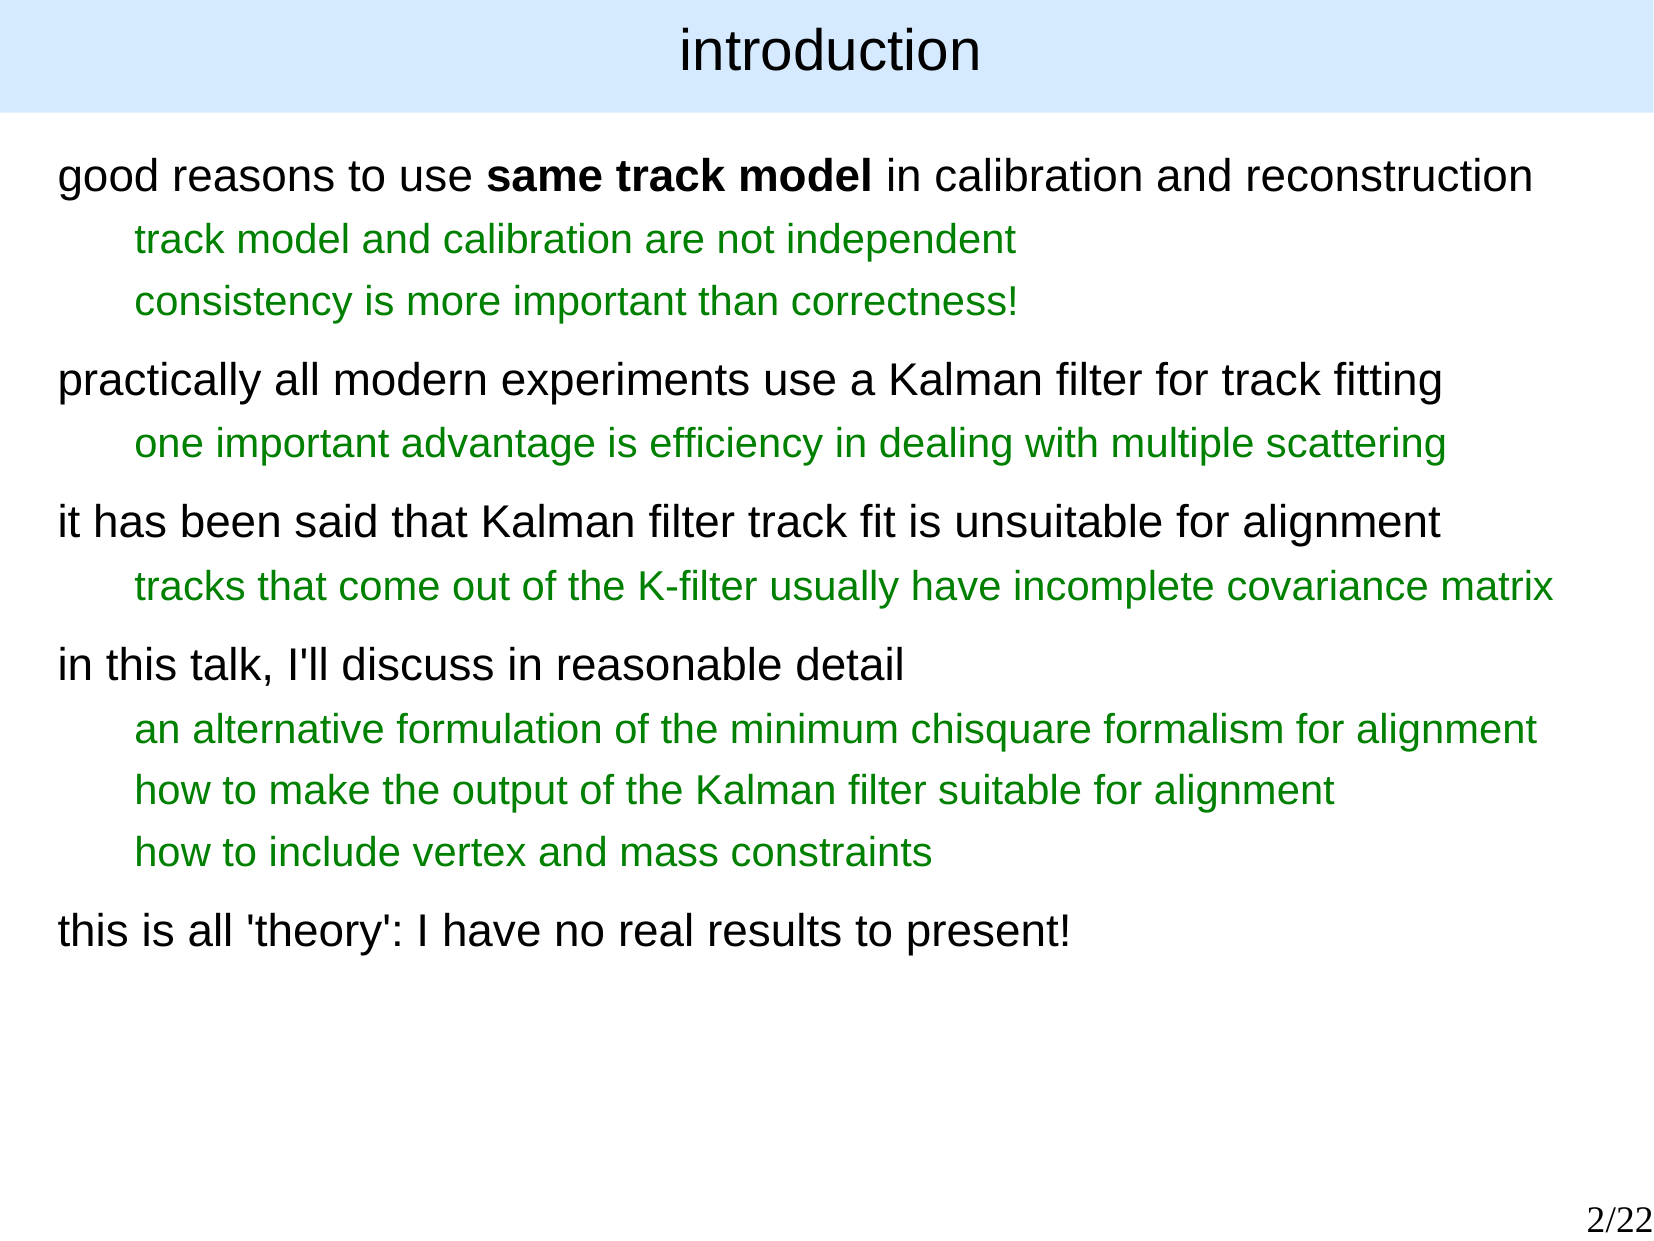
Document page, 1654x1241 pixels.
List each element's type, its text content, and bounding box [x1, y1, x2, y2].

title introduction [86, 0, 1576, 101]
list good reasons to use same track model in calibration and reconstruction track model and calibration are not independent consistency is more important than correctness! practically all modern experiments use a Kalman filter for track fitting one important advantage is efficiency in dealing with multiple scattering it has been said that Kalman filter track fit is unsuitable for alignment tracks that come out of the K-filter usually have incomplete covariance matrix in this talk, I'll discuss in reasonable detail an alternative formulation of the minimum chisquare formalism for alignment how to make the output of the Kalman filter suitable for alignment how to include vertex and mass constraints this is all 'theory': I have no real results to present! [39, 149, 1615, 1150]
